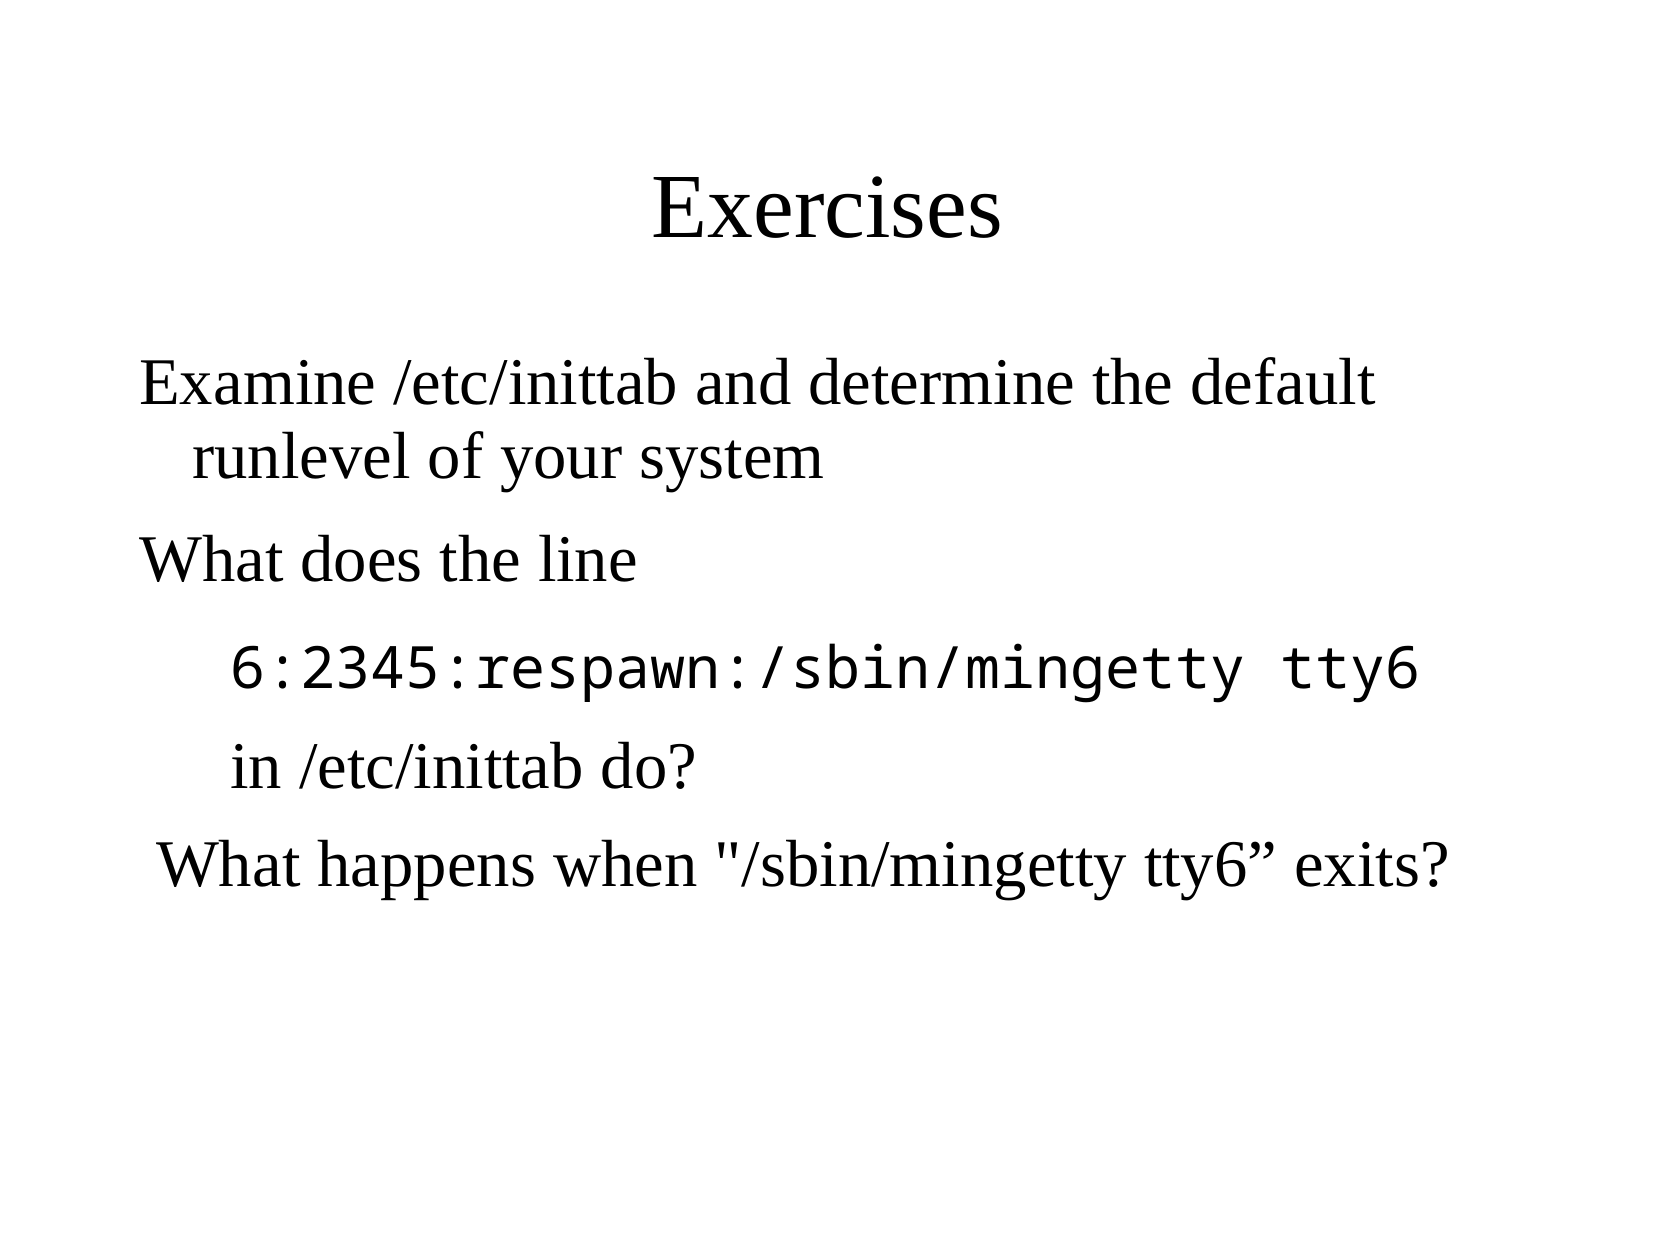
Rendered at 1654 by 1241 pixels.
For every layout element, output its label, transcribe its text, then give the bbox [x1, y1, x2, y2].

list Examine /etc/inittab and determine the default runlevel of your system What does the line 6:2345:respawn:/sbin/mingetty tty6 in /etc/inittab do? What happens when "/sbin/mingetty tty6” exits? [121, 344, 1534, 1127]
title Exercises [121, 102, 1534, 311]
